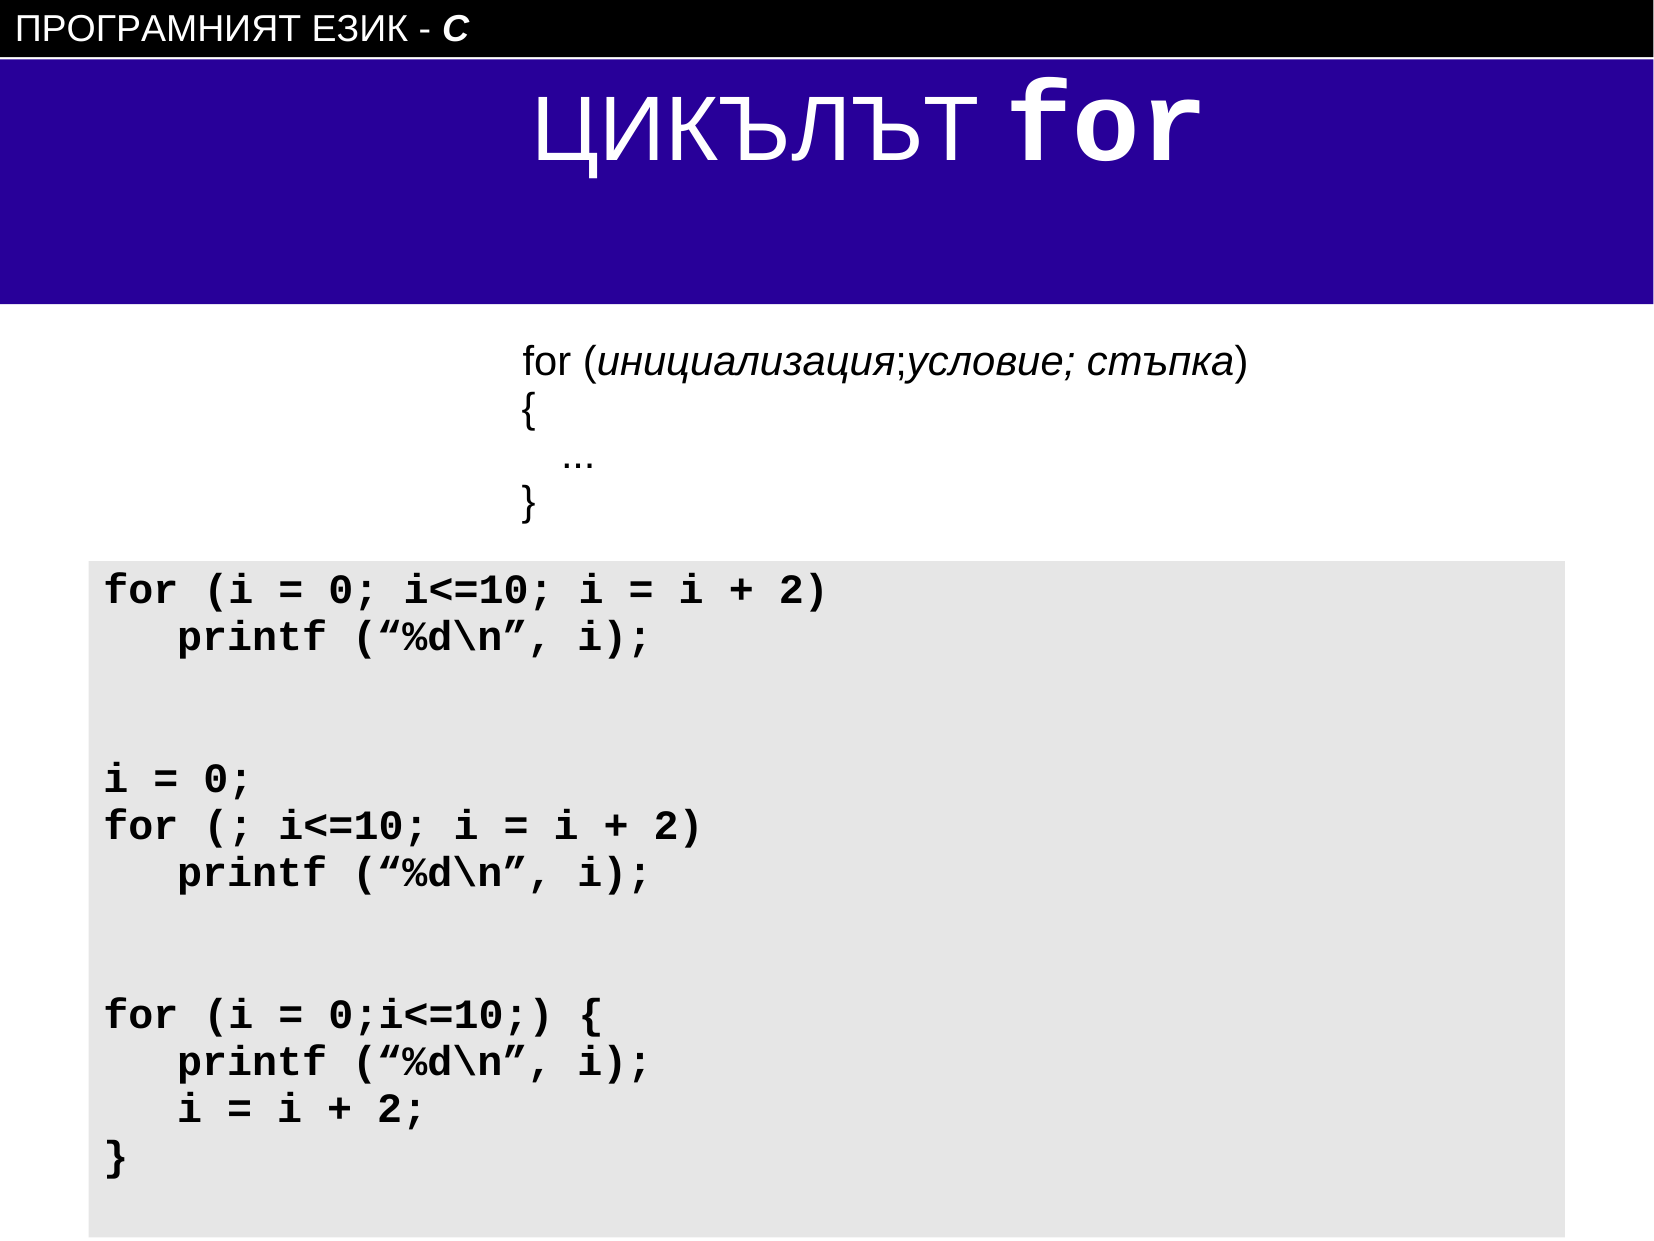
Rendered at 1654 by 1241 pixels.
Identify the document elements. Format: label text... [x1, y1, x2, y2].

text_box for (i = 0; i<=10; i = i + 2) printf (“%d\n”, i); i = 0; for (; i<=10; i = i + 2) printf (“%d\n”, i); for (i = 0;i<=10;) { printf (“%d\n”, i); i = i + 2; } [88, 561, 1565, 1238]
text_box ЦИКЪЛЪТ for [0, 59, 1654, 305]
text_box ПРОГРАМНИЯT ЕЗИК - С [0, 0, 1654, 58]
text_box for (инициализация;условие; стъпка) { ... } [472, 330, 1270, 532]
